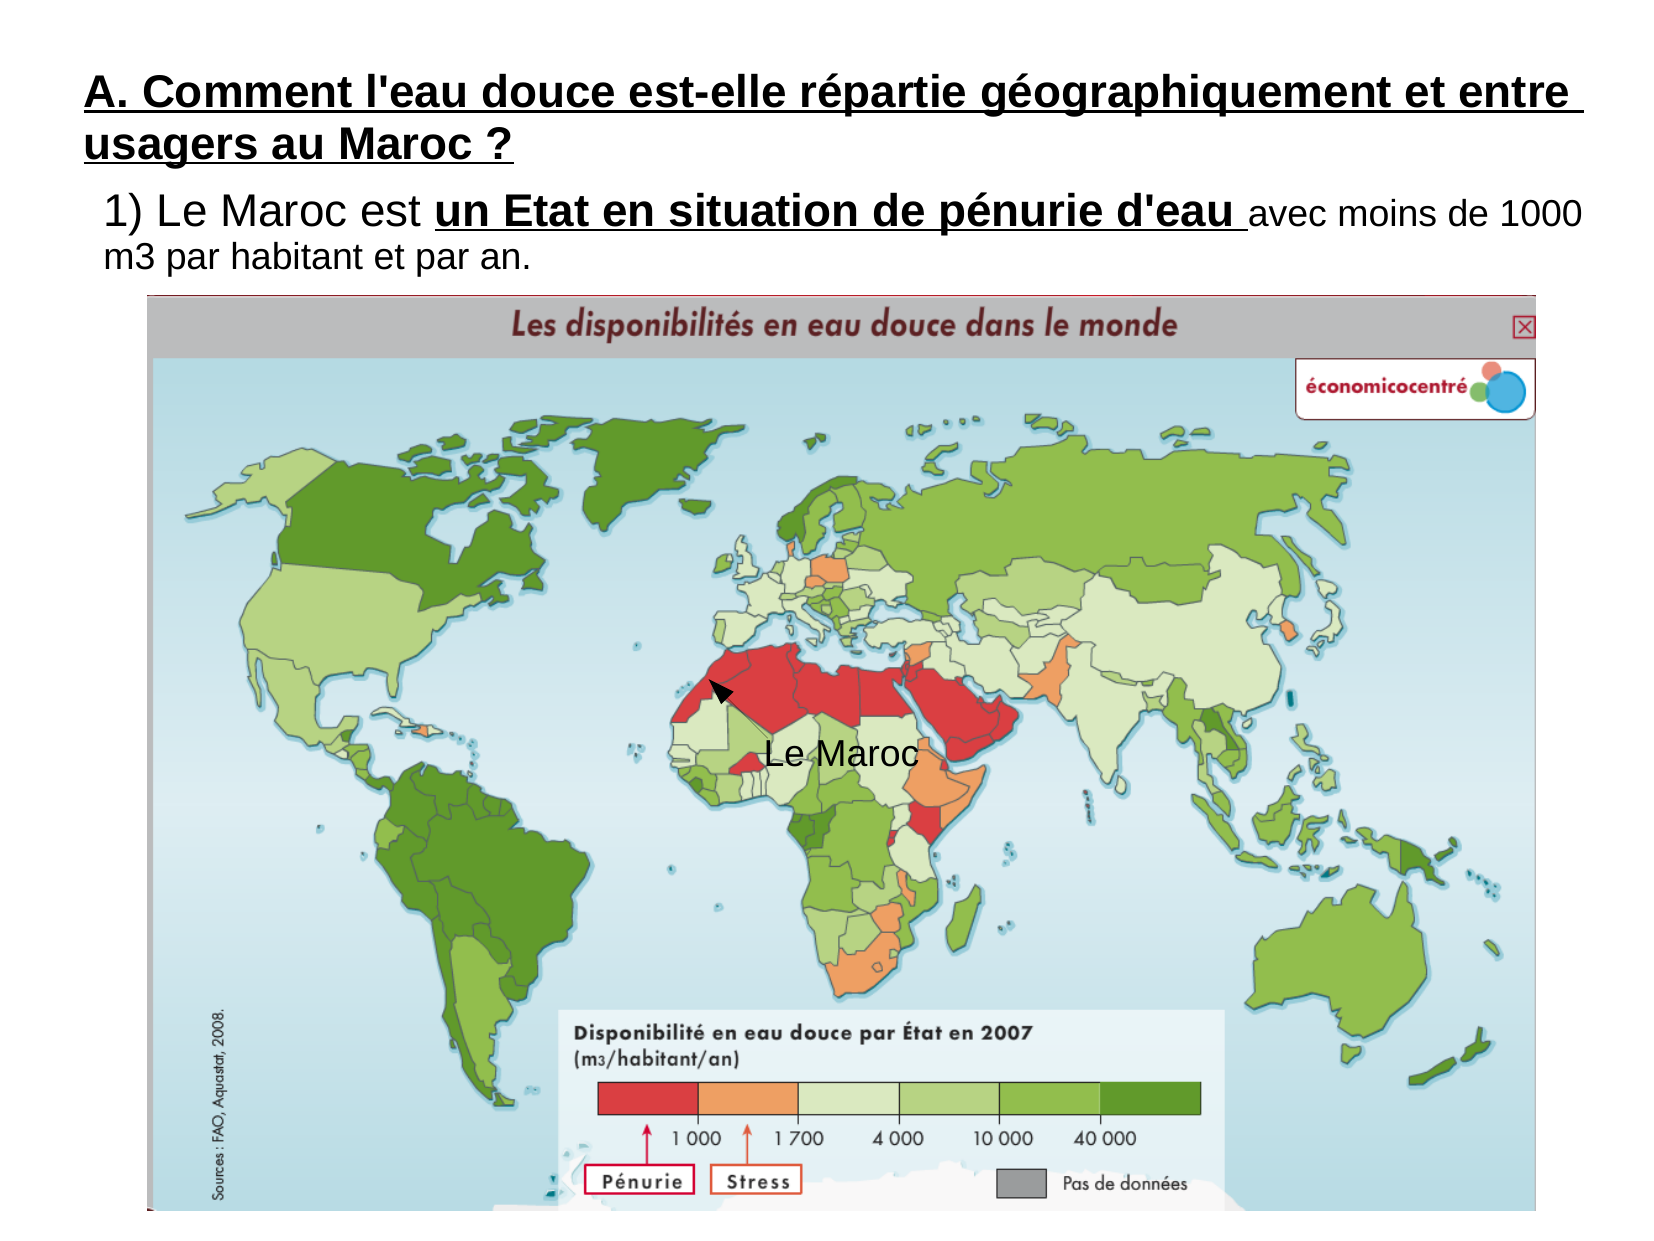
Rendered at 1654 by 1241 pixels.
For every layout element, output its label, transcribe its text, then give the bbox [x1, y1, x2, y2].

text_box A. Comment l'eau douce est-elle répartie géographiquement et entre usagers au Maroc ? [68, 59, 1600, 179]
picture [147, 295, 1536, 1211]
text_box 1) Le Maroc est un Etat en situation de pénurie d'eau avec moins de 1000 m3 par habitant et par an. [88, 177, 1625, 287]
